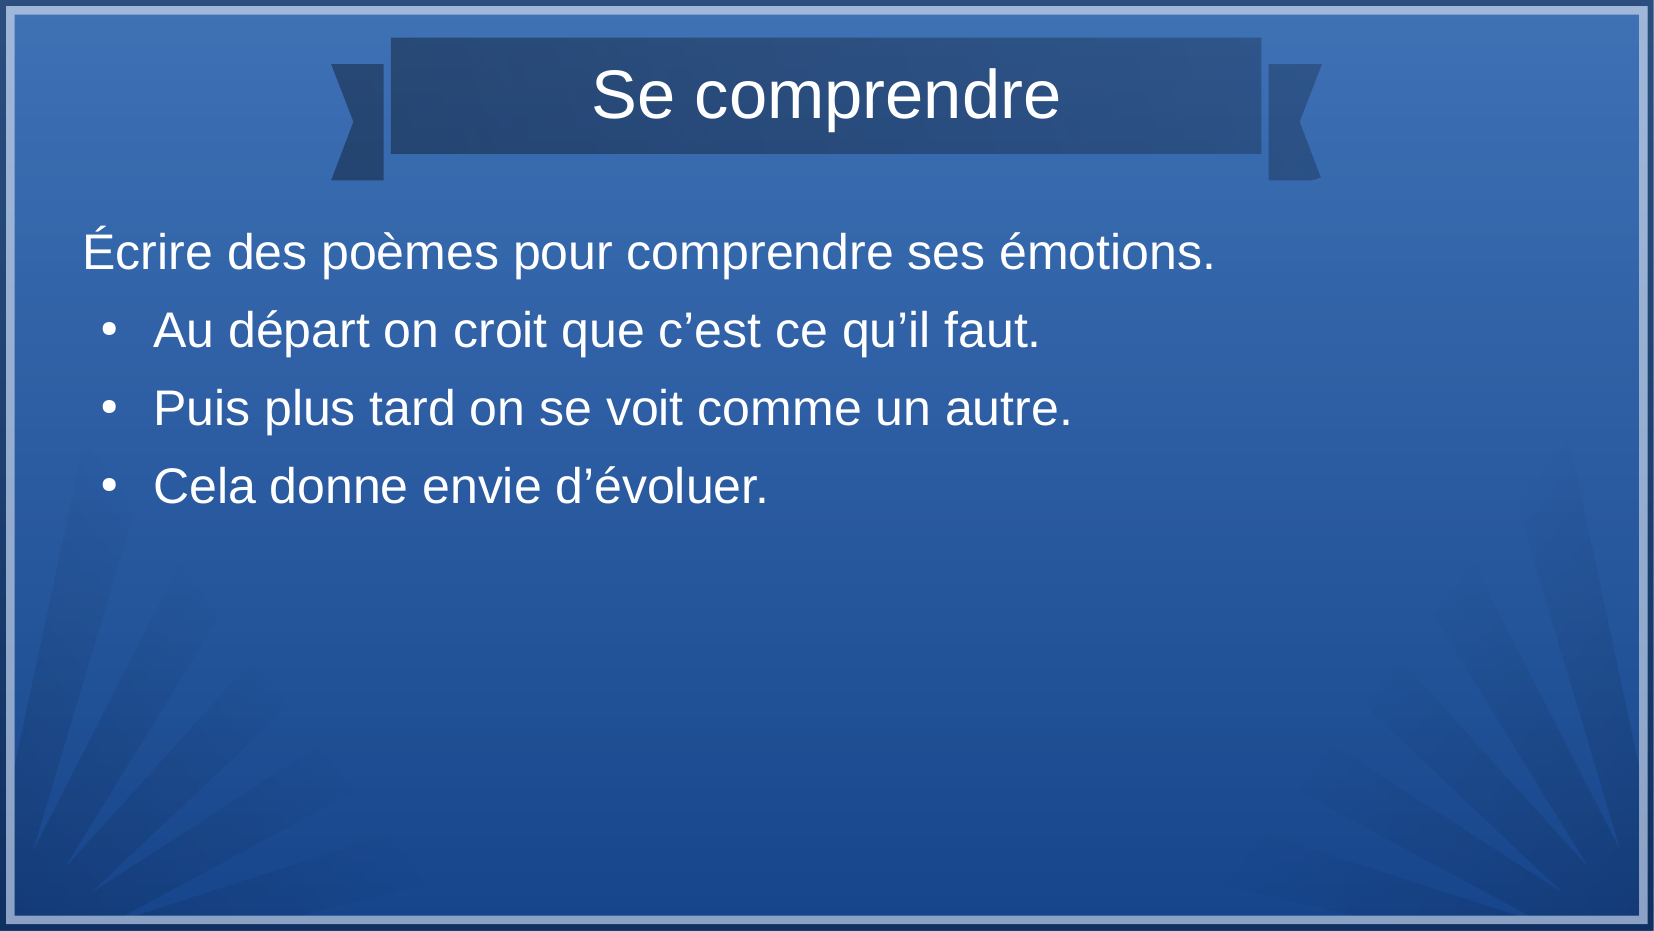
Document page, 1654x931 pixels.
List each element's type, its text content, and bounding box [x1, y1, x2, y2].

title Se comprendre [389, 35, 1264, 154]
list Écrire des poèmes pour comprendre ses émotions. Au départ on croit que c’est ce qu’il faut. Puis plus tard on se voit comme un autre. Cela donne envie d’évoluer. [82, 224, 1571, 848]
